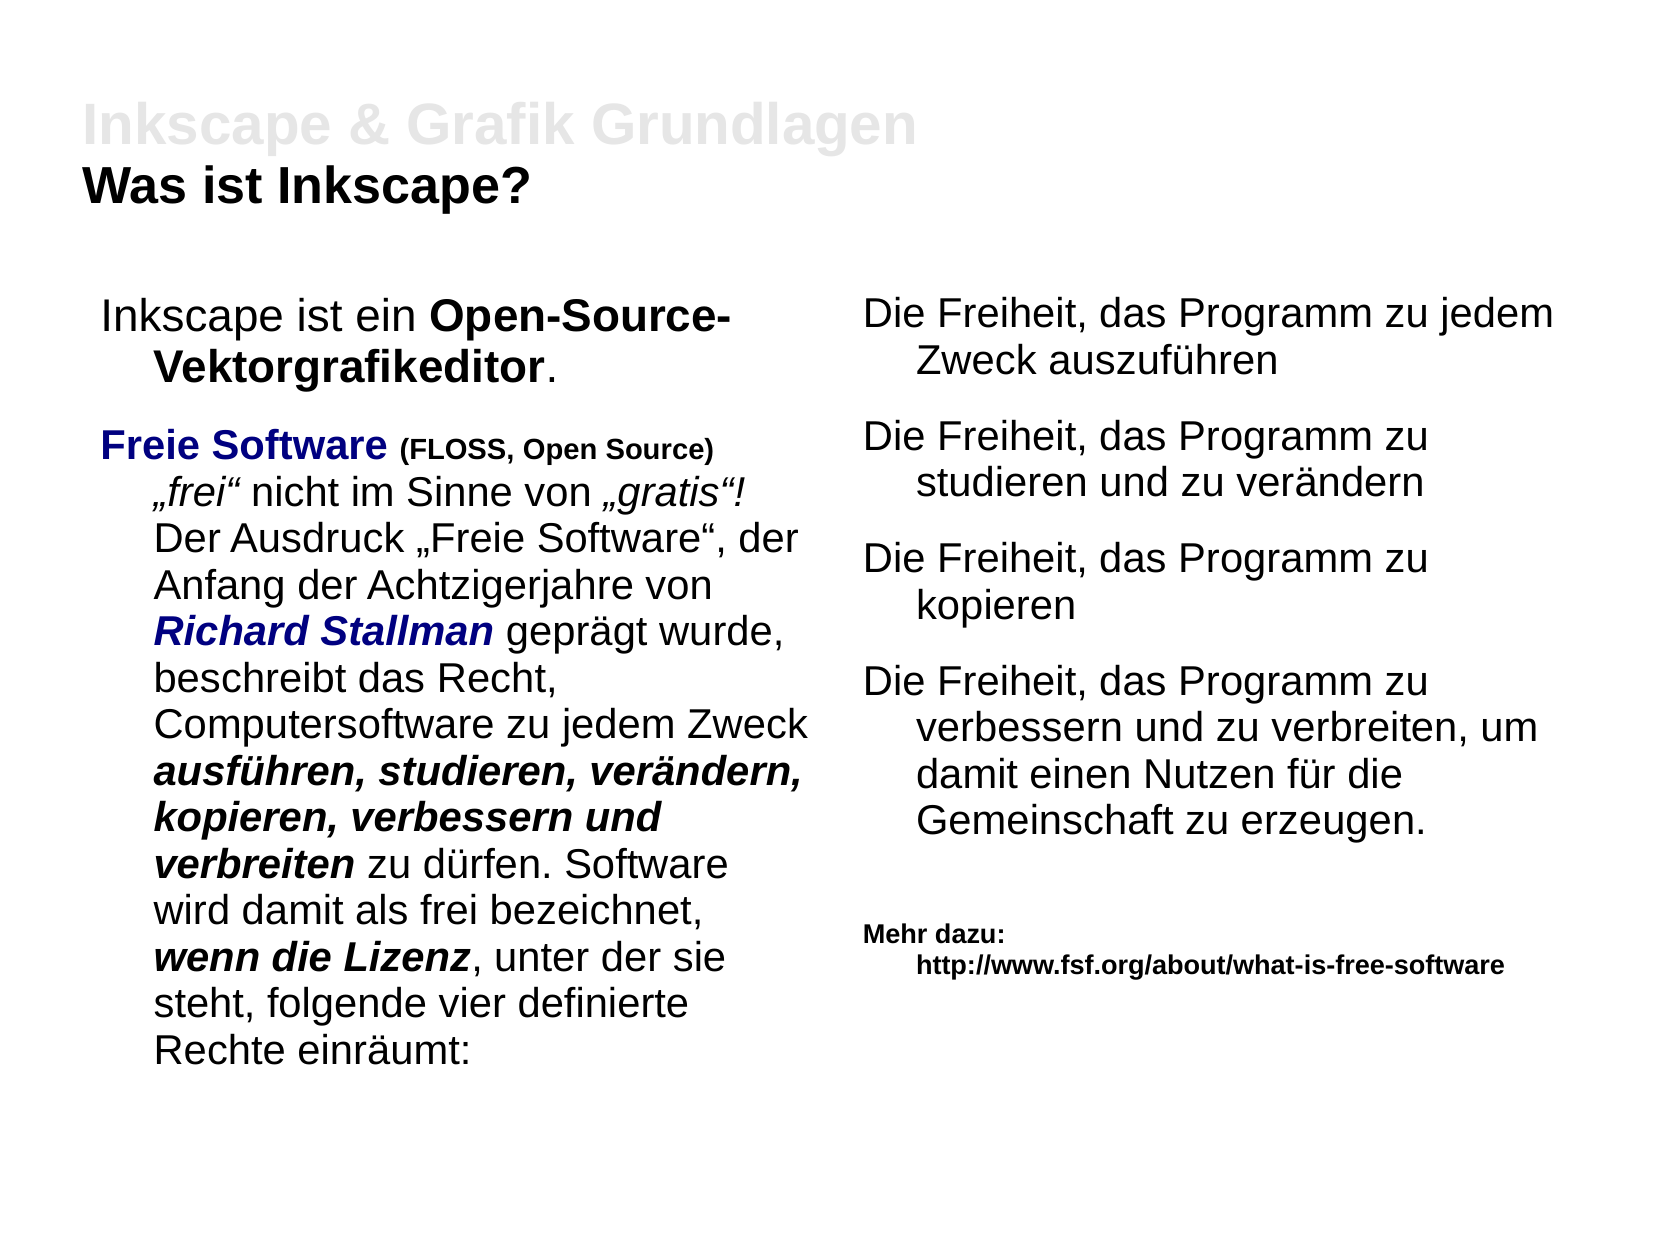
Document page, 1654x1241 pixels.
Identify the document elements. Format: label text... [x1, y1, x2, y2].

list Inkscape ist ein Open-Source-Vektorgrafikeditor. Freie Software (FLOSS, Open Source) „frei“ nicht im Sinne von „gratis“! Der Ausdruck „Freie Software“, der Anfang der Achtzigerjahre von Richard Stallman geprägt wurde, beschreibt das Recht, Computersoftware zu jedem Zweck ausführen, studieren, verändern, kopieren, verbessern und verbreiten zu dürfen. Software wird damit als frei bezeichnet, wenn die Lizenz, unter der sie steht, folgende vier definierte Rechte einräumt: [82, 290, 809, 1241]
list Die Freiheit, das Programm zu jedem Zweck auszuführen Die Freiheit, das Programm zu studieren und zu verändern Die Freiheit, das Programm zu kopieren Die Freiheit, das Programm zu verbessern und zu verbreiten, um damit einen Nutzen für die Gemeinschaft zu erzeugen. Mehr dazu: http://www.fsf.org/about/what-is-free-software [845, 290, 1572, 1125]
title Inkscape & Grafik Grundlagen Was ist Inkscape? [82, 49, 1571, 257]
